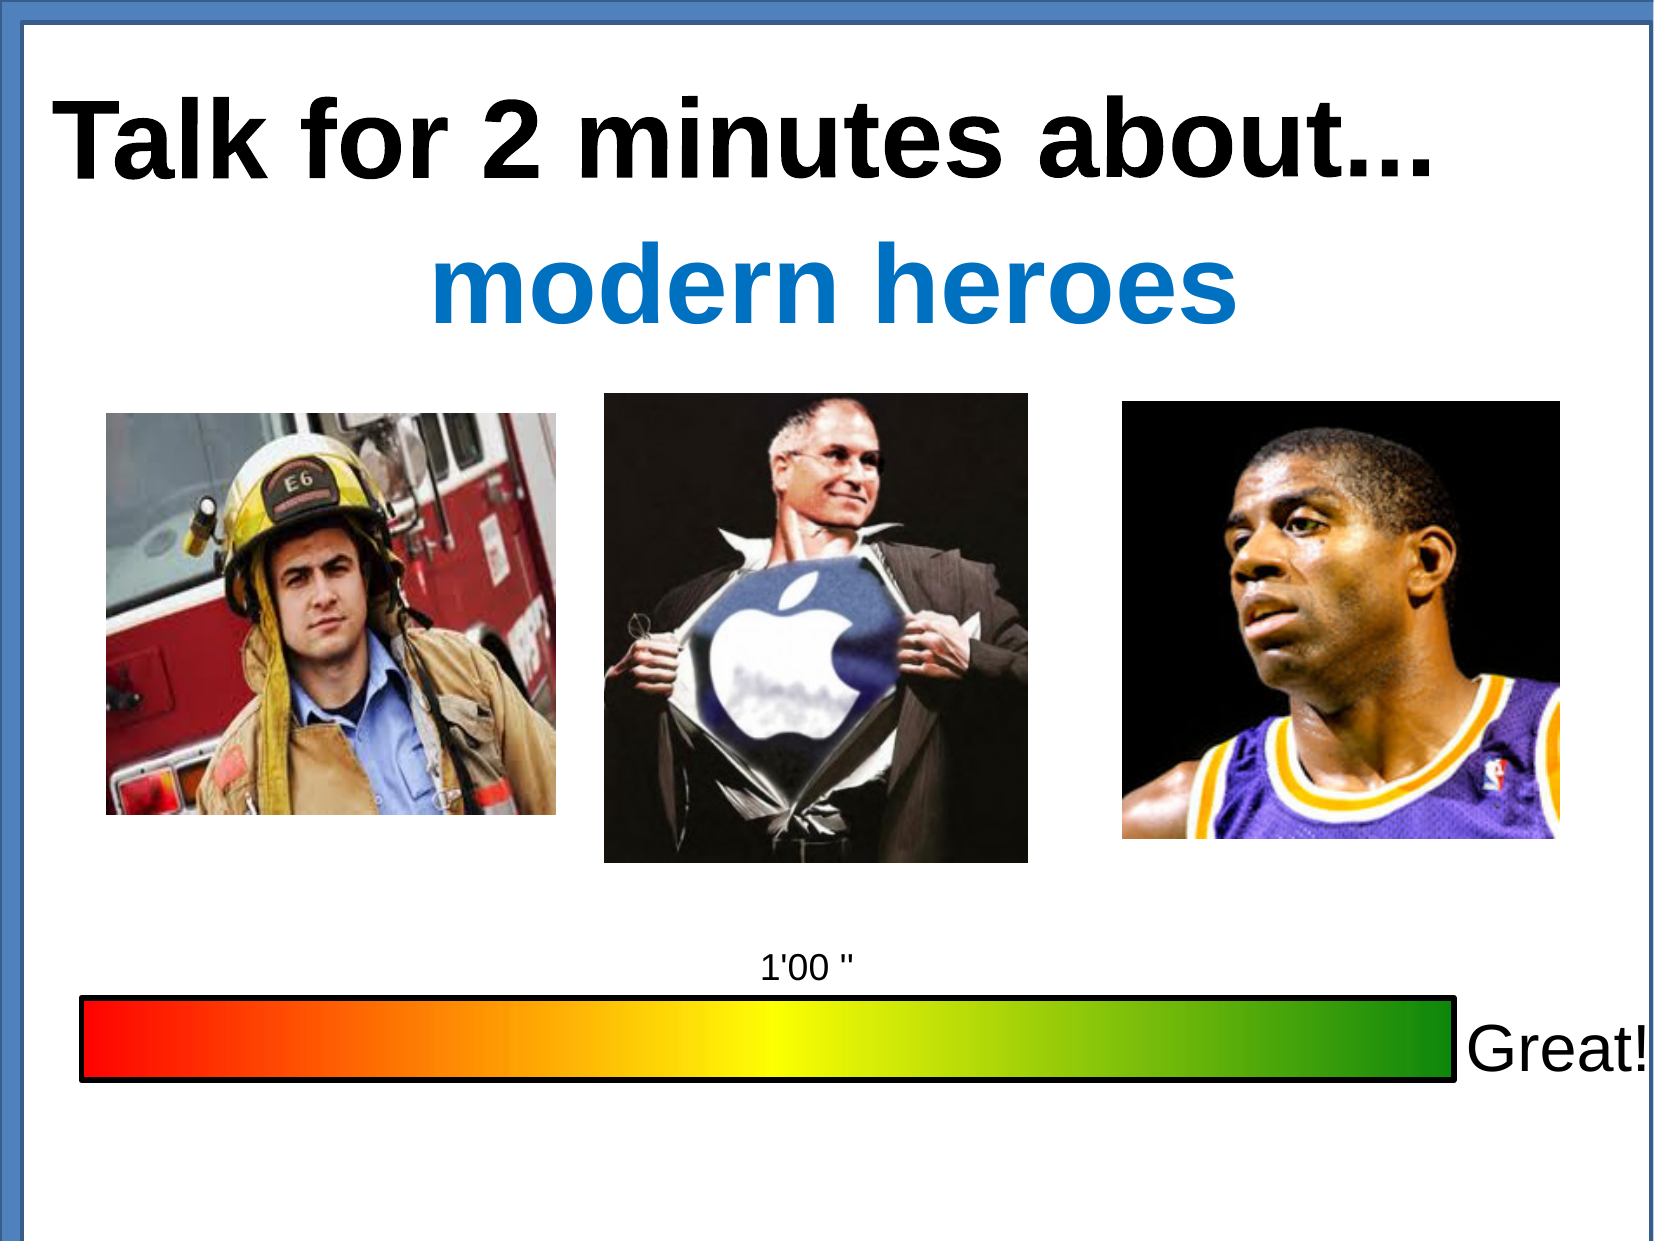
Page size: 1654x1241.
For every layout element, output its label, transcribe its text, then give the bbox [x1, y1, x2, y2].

picture [106, 413, 556, 815]
text_box Great! [1450, 997, 1654, 1094]
text_box Talk for 2 minutes about... [36, 55, 1643, 203]
picture [1122, 401, 1560, 839]
text_box modern heroes [23, 203, 1654, 355]
picture [604, 393, 1028, 863]
text_box 1'00 '' [744, 938, 875, 996]
text_box [0, 0, 1654, 1241]
picture [84, 1001, 1450, 1077]
